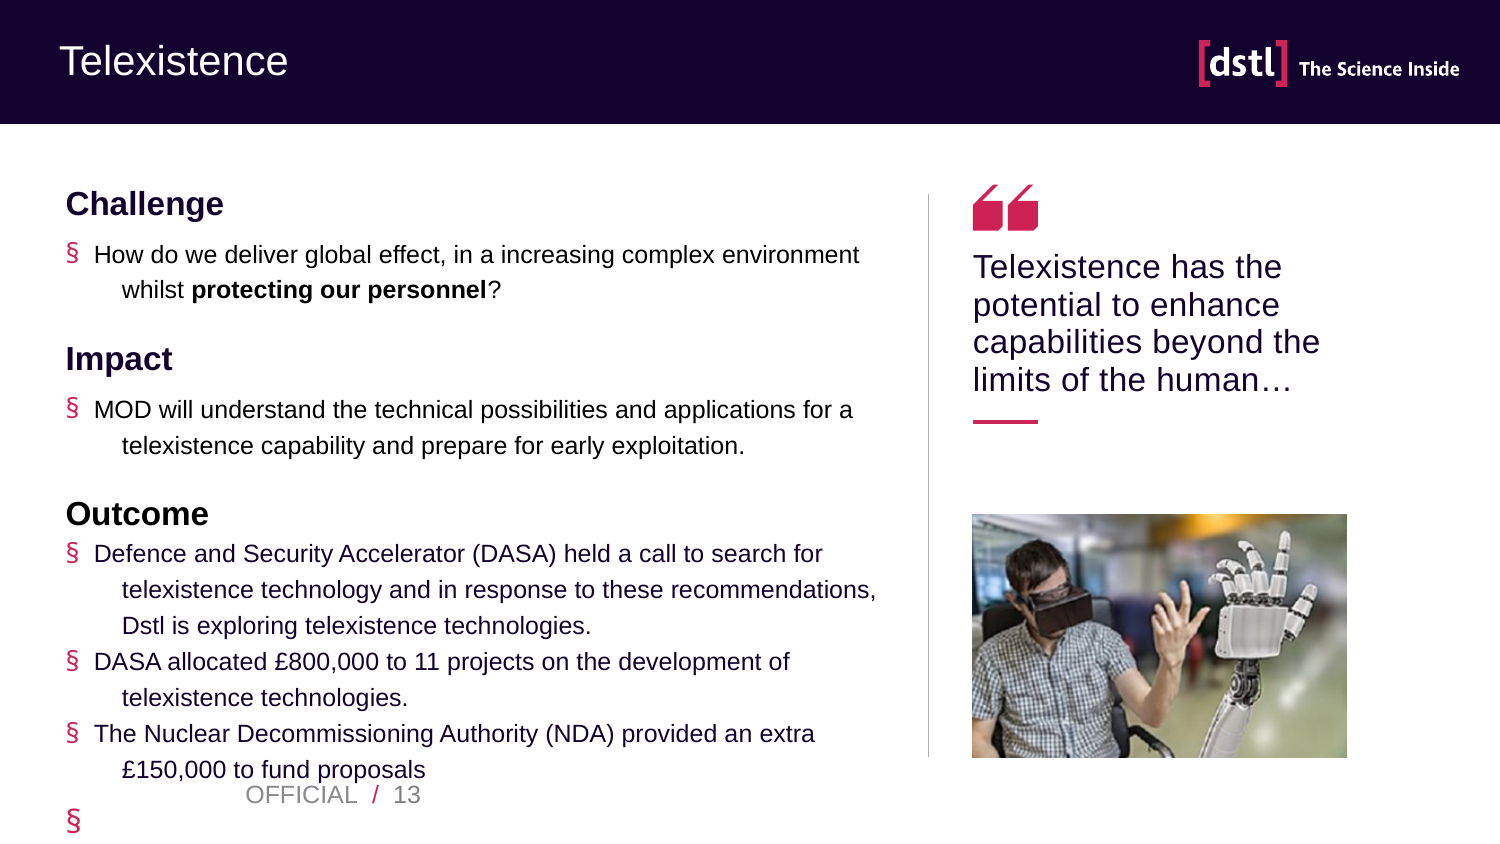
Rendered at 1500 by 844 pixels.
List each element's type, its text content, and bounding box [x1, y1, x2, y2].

picture [972, 184, 1038, 231]
text_box Telexistence [0, 0, 1140, 124]
picture [972, 514, 1347, 758]
text_box OFFICIAL / 13 [230, 771, 1457, 816]
text_box Telexistence has the potential to enhance capabilities beyond the limits of the human… [972, 247, 1341, 481]
text_box #02 [17, 807, 302, 828]
text_box Challenge How do we deliver global effect, in a increasing complex environment whilst protecting our personnel? Impact MOD will understand the technical possibilities and applications for a telexistence capability and prepare for early exploitation. Outcome Defence and Security Accelerator (DASA) held a call to search for telexistence technology and in response to these recommendations, Dstl is exploring telexistence technologies. DASA allocated £800,000 to 11 projects on the development of telexistence technologies. The Nuclear Decommissioning Authority (NDA) provided an extra £150,000 to fund proposals [65, 173, 880, 777]
